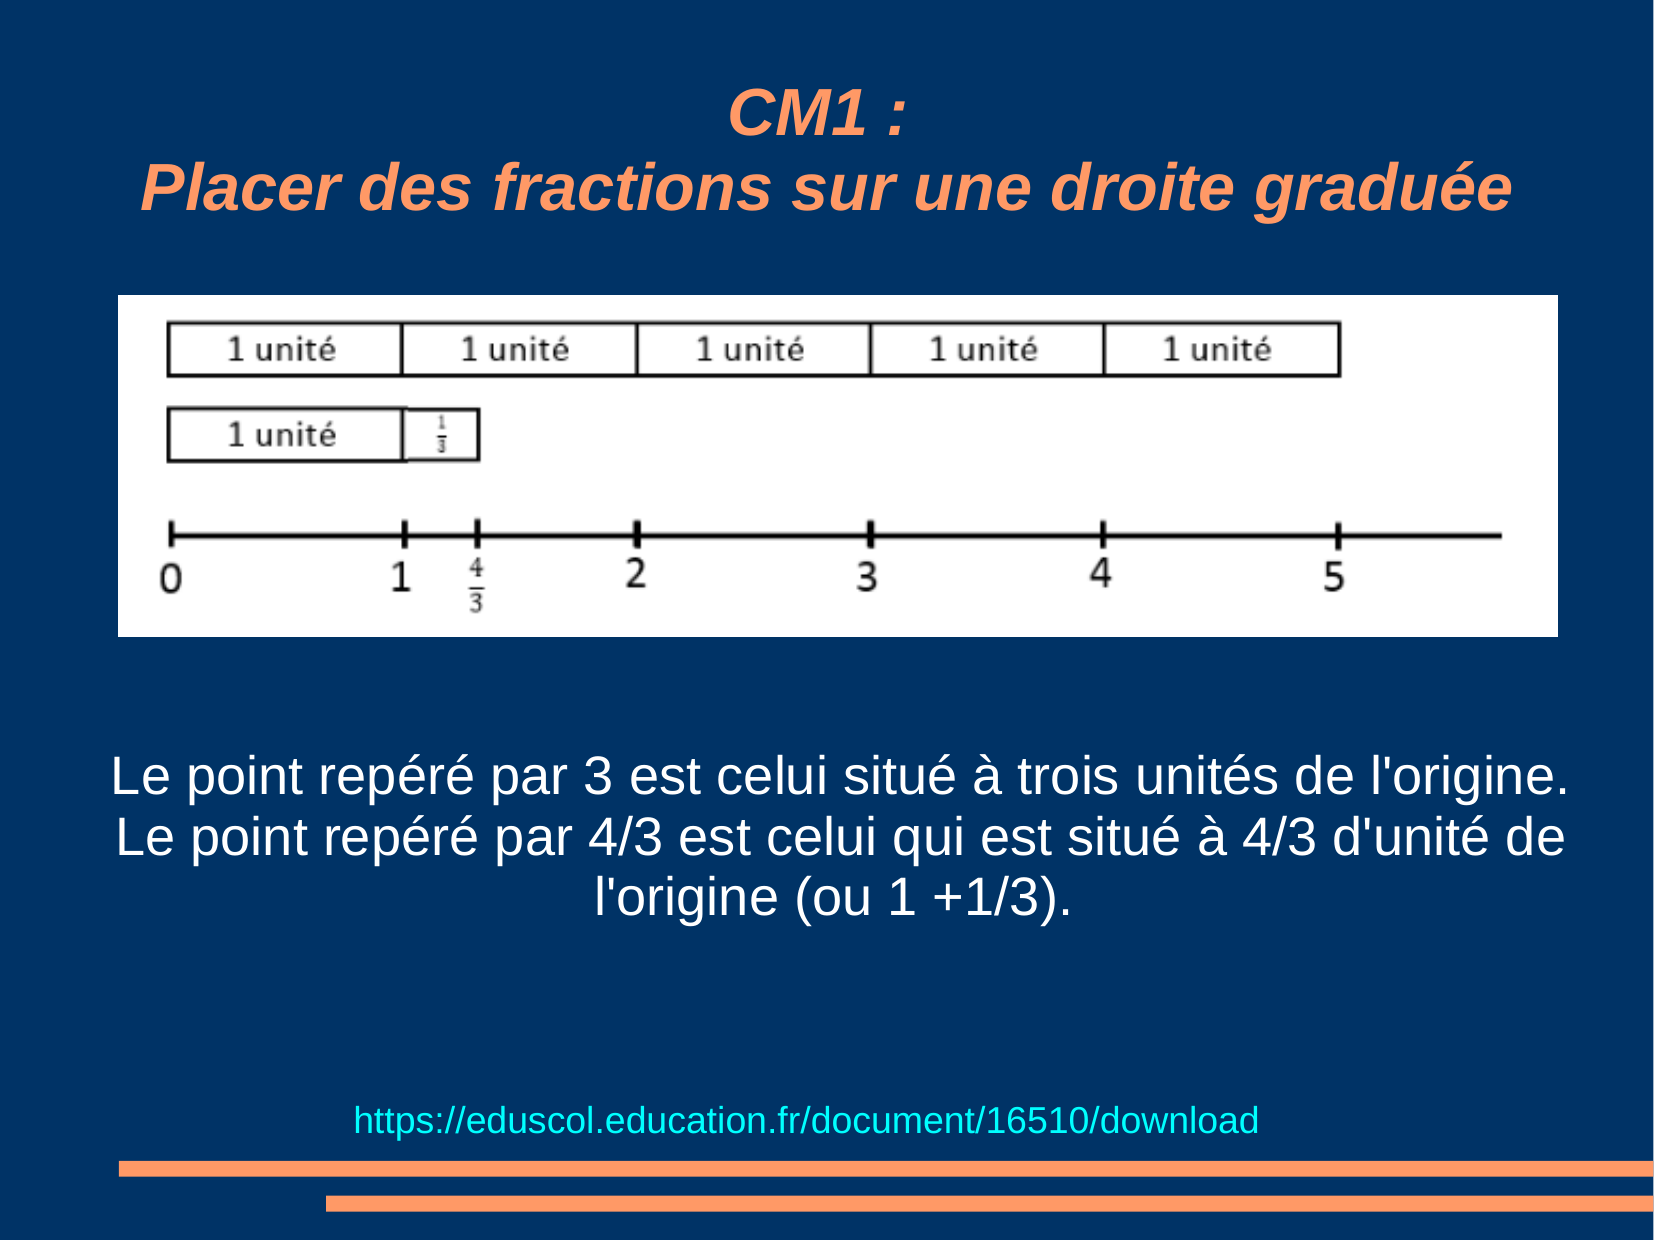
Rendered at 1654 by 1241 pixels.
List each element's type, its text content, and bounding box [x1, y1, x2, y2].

text_box https://eduscol.education.fr/document/16510/download [118, 1092, 1506, 1150]
text_box Le point repéré par 3 est celui situé à trois unités de l'origine. Le point repéré par 4/3 est celui qui est situé à 4/3 d'unité de l'origine (ou 1 +1/3). [59, 738, 1625, 977]
picture [118, 295, 1558, 637]
title CM1 : Placer des fractions sur une droite graduée [121, 46, 1534, 254]
